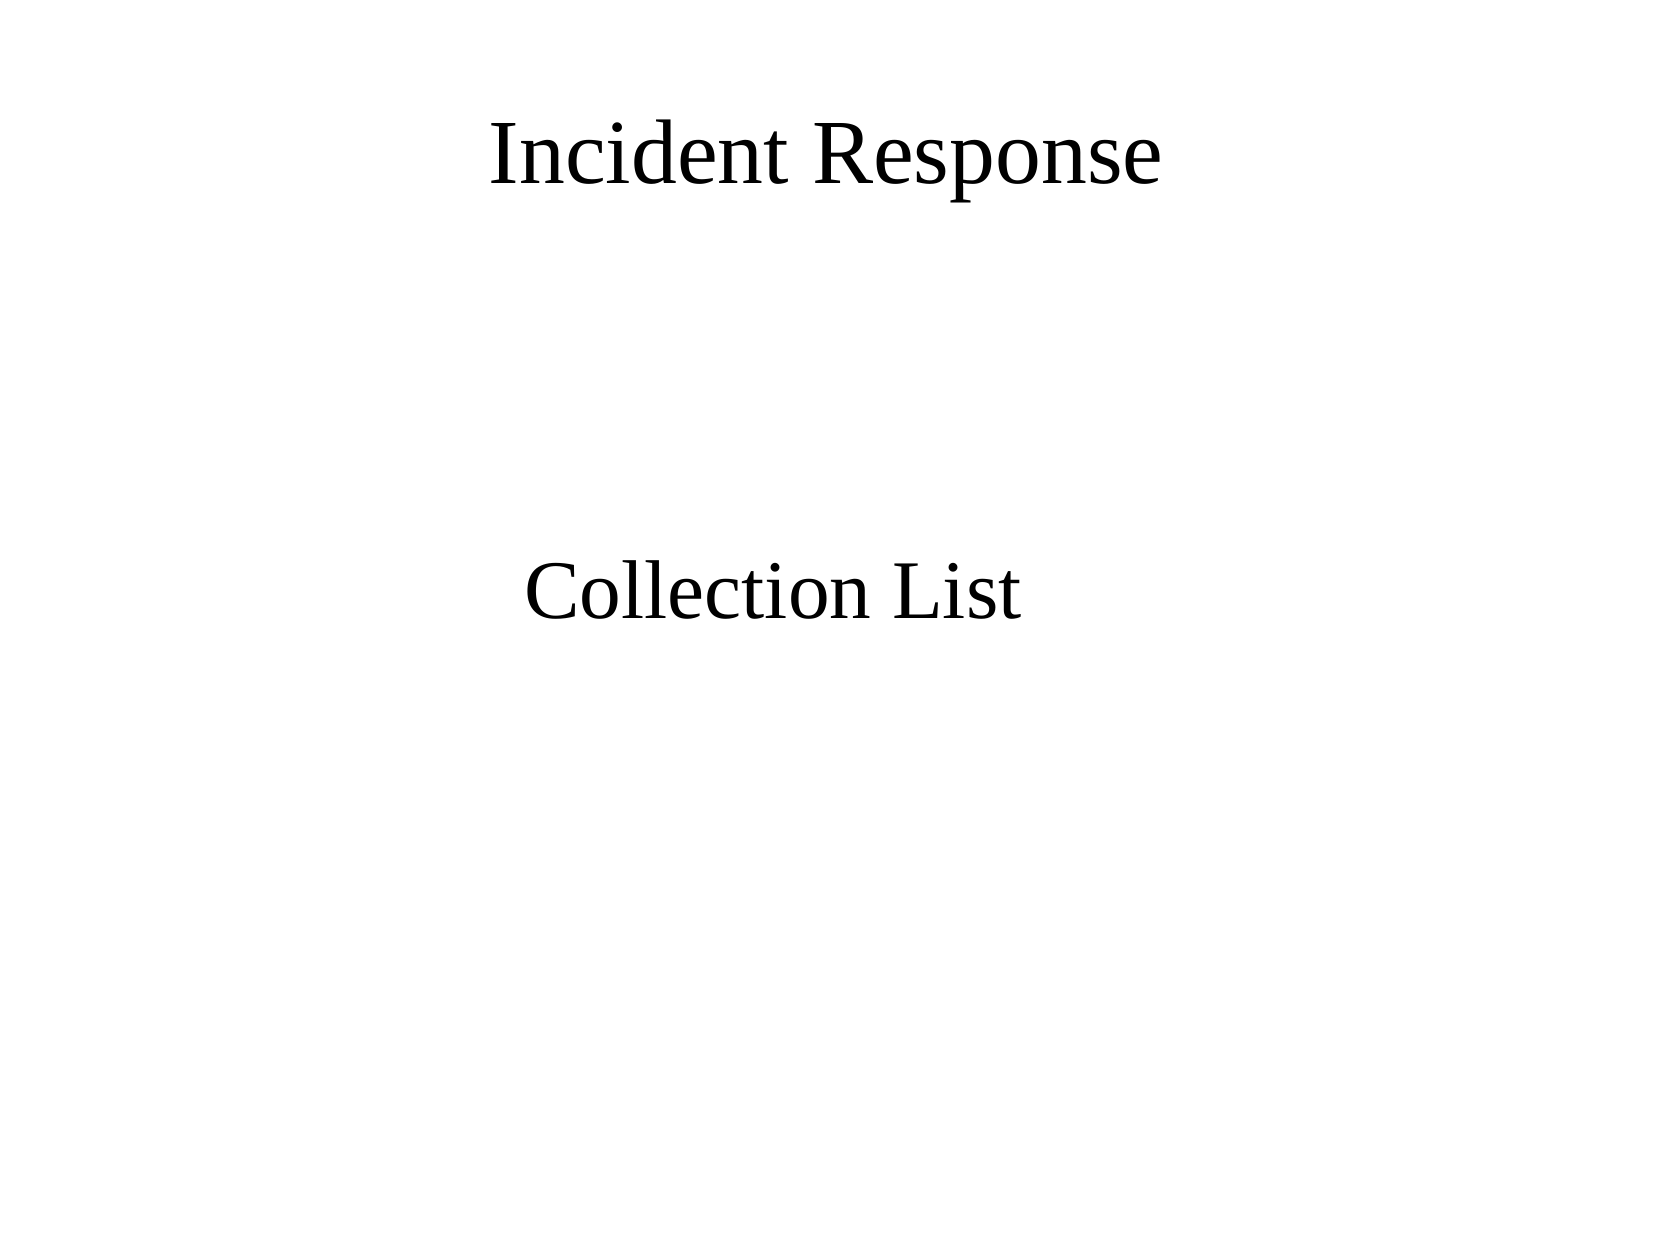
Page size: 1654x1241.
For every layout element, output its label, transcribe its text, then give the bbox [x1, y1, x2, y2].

title Incident Response [82, 58, 1571, 248]
text_box Collection List [509, 537, 1114, 664]
